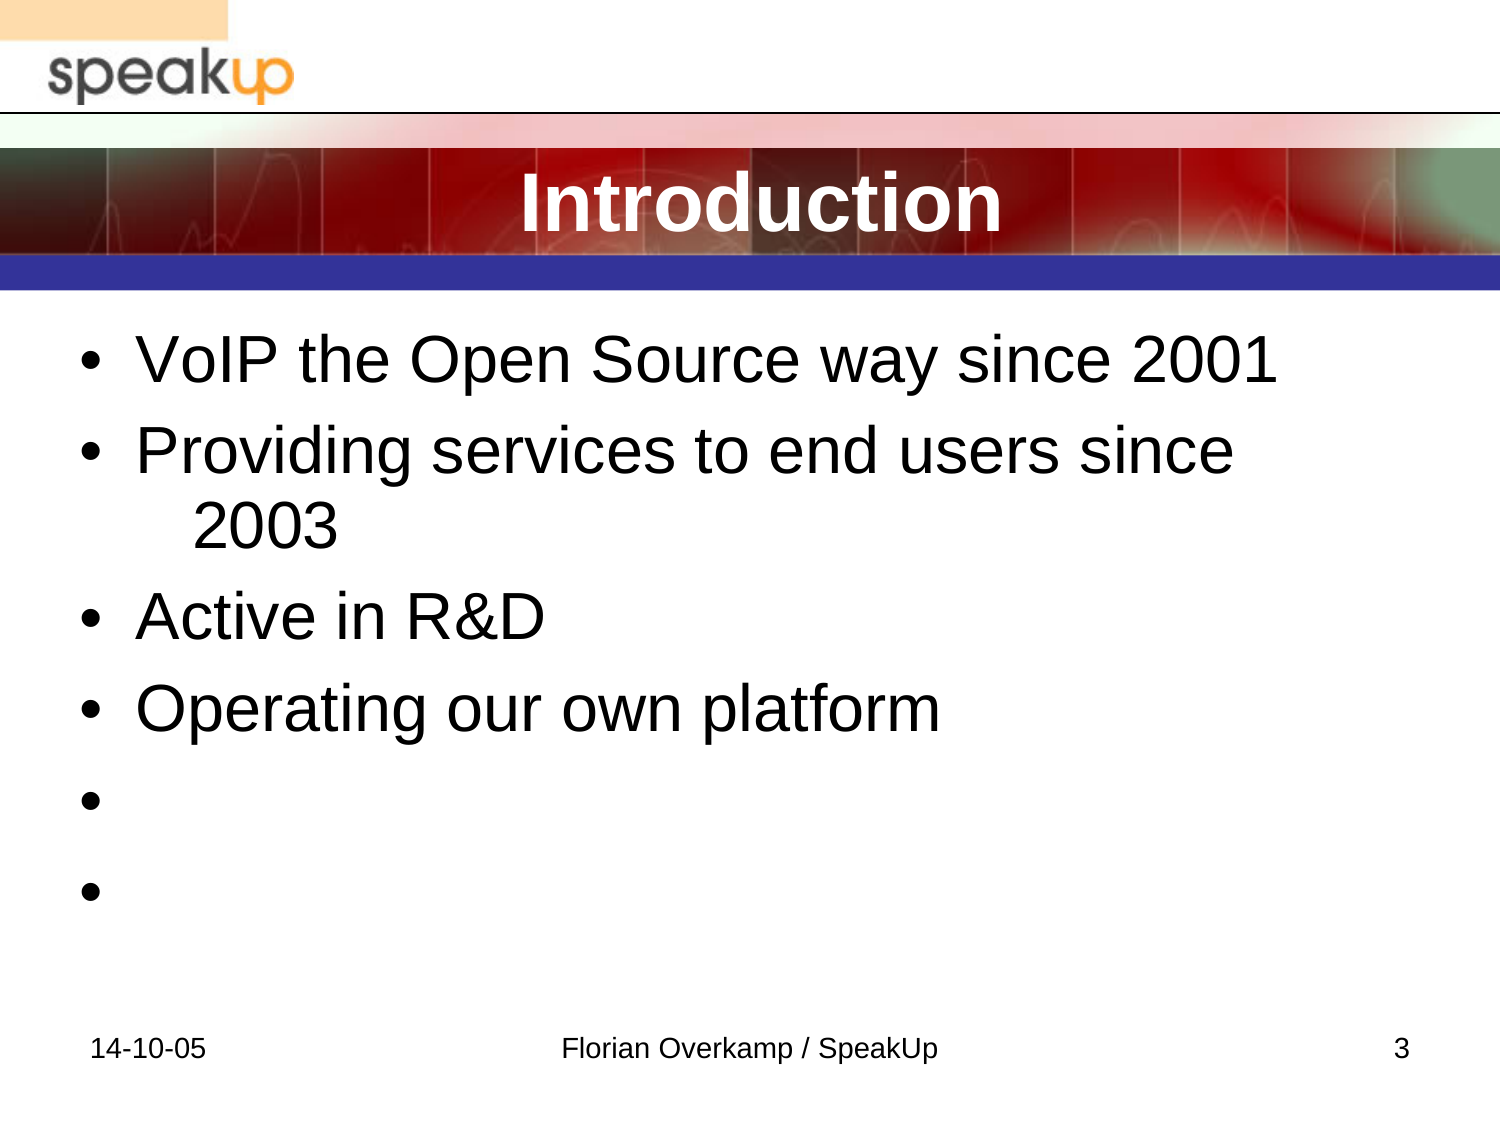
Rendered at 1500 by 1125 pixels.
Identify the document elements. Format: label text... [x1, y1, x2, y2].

title Introduction [88, 144, 1436, 260]
list VoIP the Open Source way since 2001 Providing services to end users since 2003 Active in R&D Operating our own platform [64, 314, 1415, 1000]
picture [0, 114, 1500, 255]
picture [0, 0, 294, 105]
